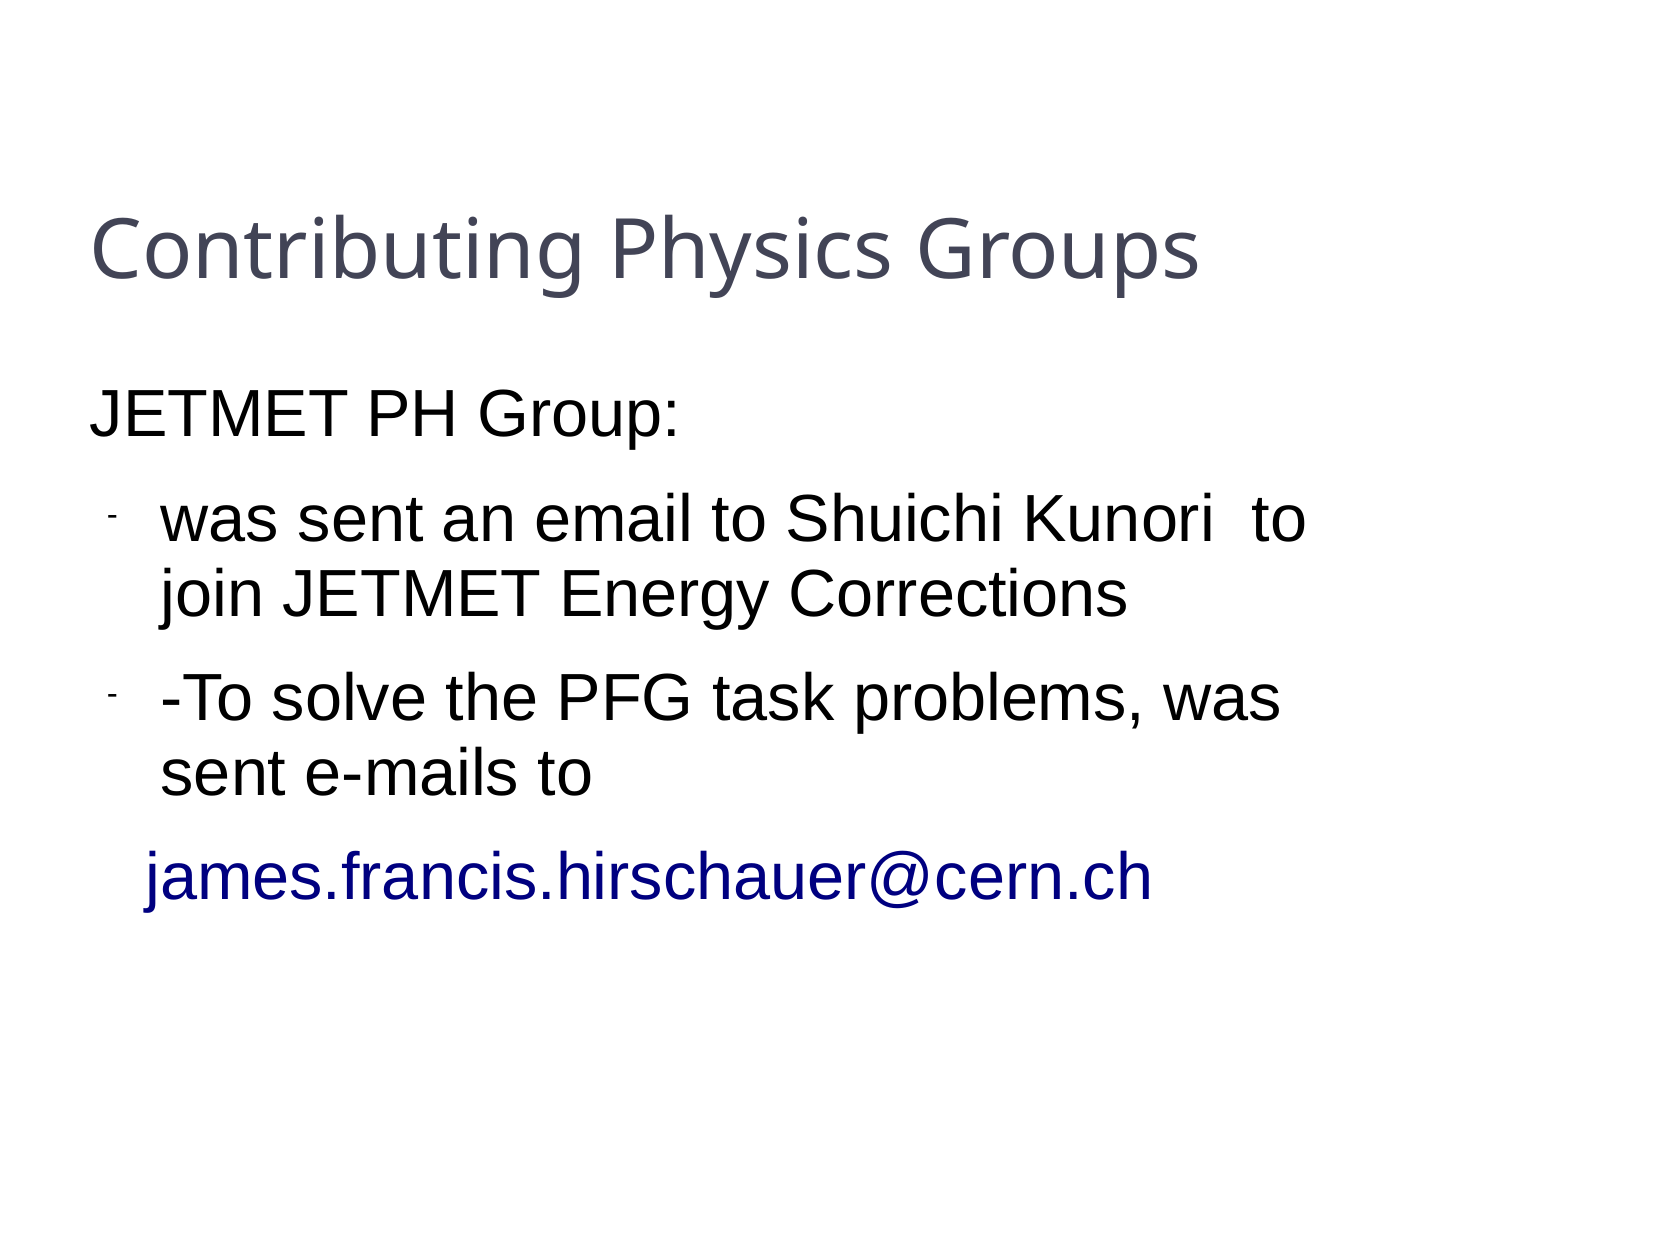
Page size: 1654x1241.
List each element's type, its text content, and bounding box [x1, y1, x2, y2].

list JETMET PH Group: was sent an email to Shuichi Kunori to join JETMET Energy Corrections -To solve the PFG task problems, was sent e-mails to james.francis.hirschauer@cern.ch [75, 369, 1426, 1079]
title Contributing Physics Groups [75, 187, 1426, 363]
